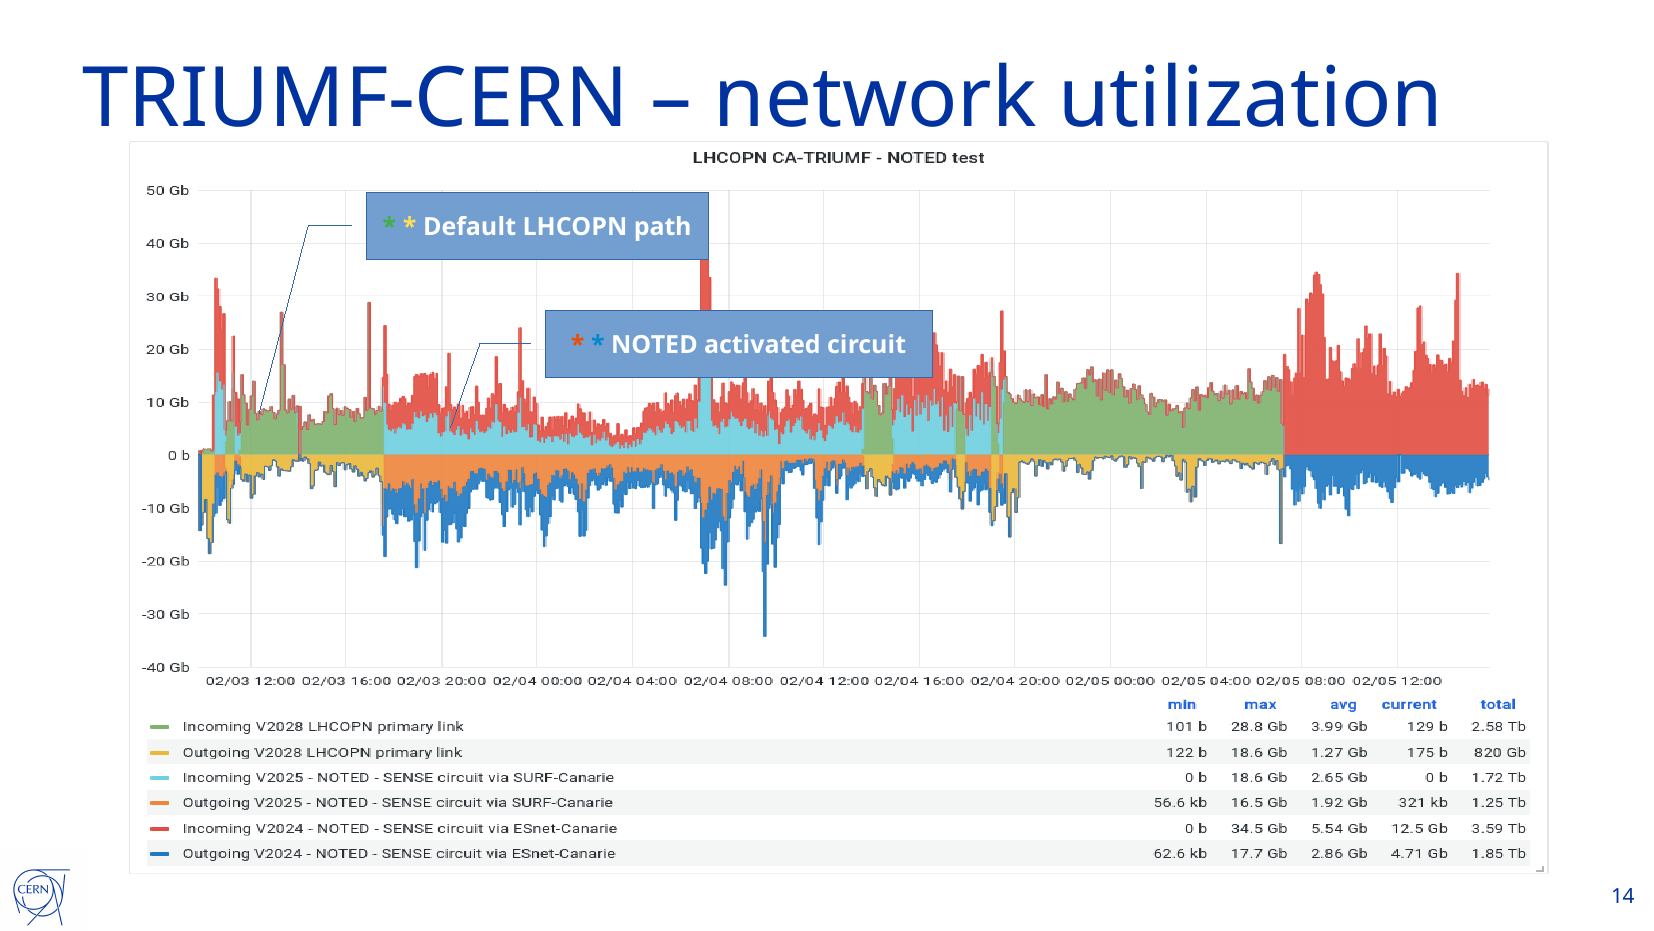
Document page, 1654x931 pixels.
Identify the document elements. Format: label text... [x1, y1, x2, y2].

text_box * * Default LHCOPN path [366, 192, 709, 260]
picture [0, 850, 127, 931]
picture [129, 193, 1549, 875]
text_box * * NOTED activated circuit [545, 310, 932, 378]
title TRIUMF-CERN – network utilization [82, 37, 1571, 193]
